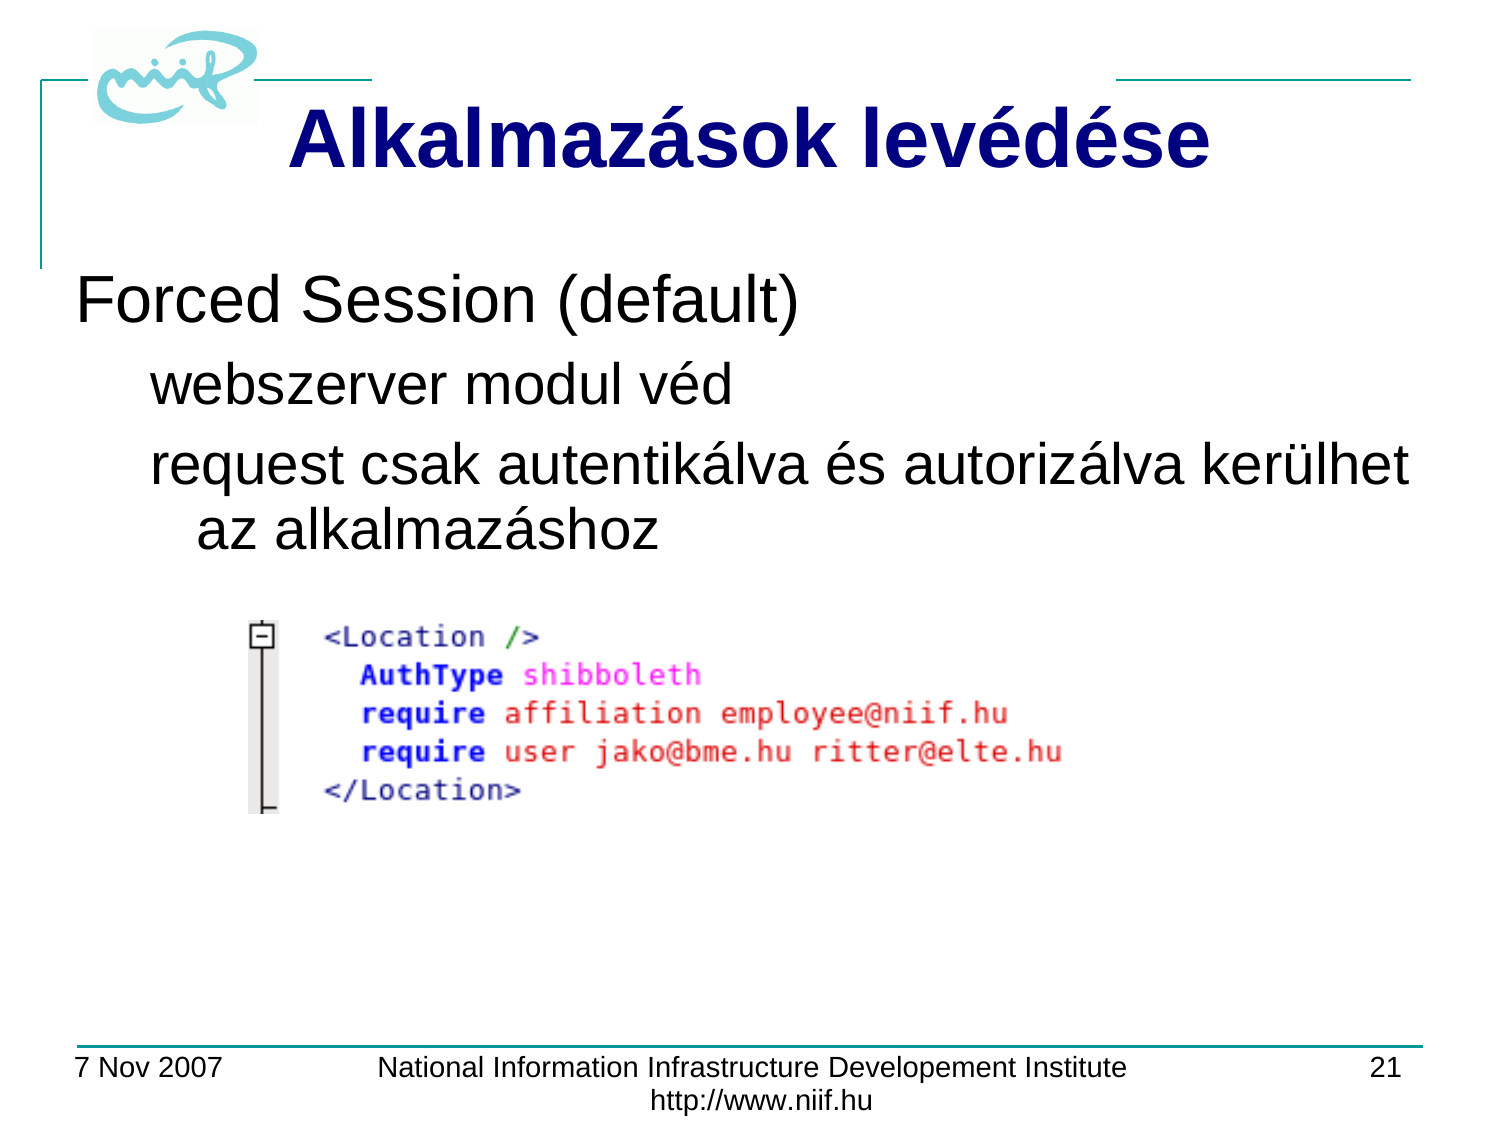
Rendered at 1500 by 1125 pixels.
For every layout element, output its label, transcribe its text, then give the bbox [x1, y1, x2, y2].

picture [248, 620, 1093, 814]
picture [94, 29, 259, 52]
list Forced Session (default) webszerver modul véd request csak autentikálva és autorizálva kerülhet az alkalmazáshoz [75, 262, 1426, 991]
title Alkalmazások levédése [75, 52, 1426, 226]
